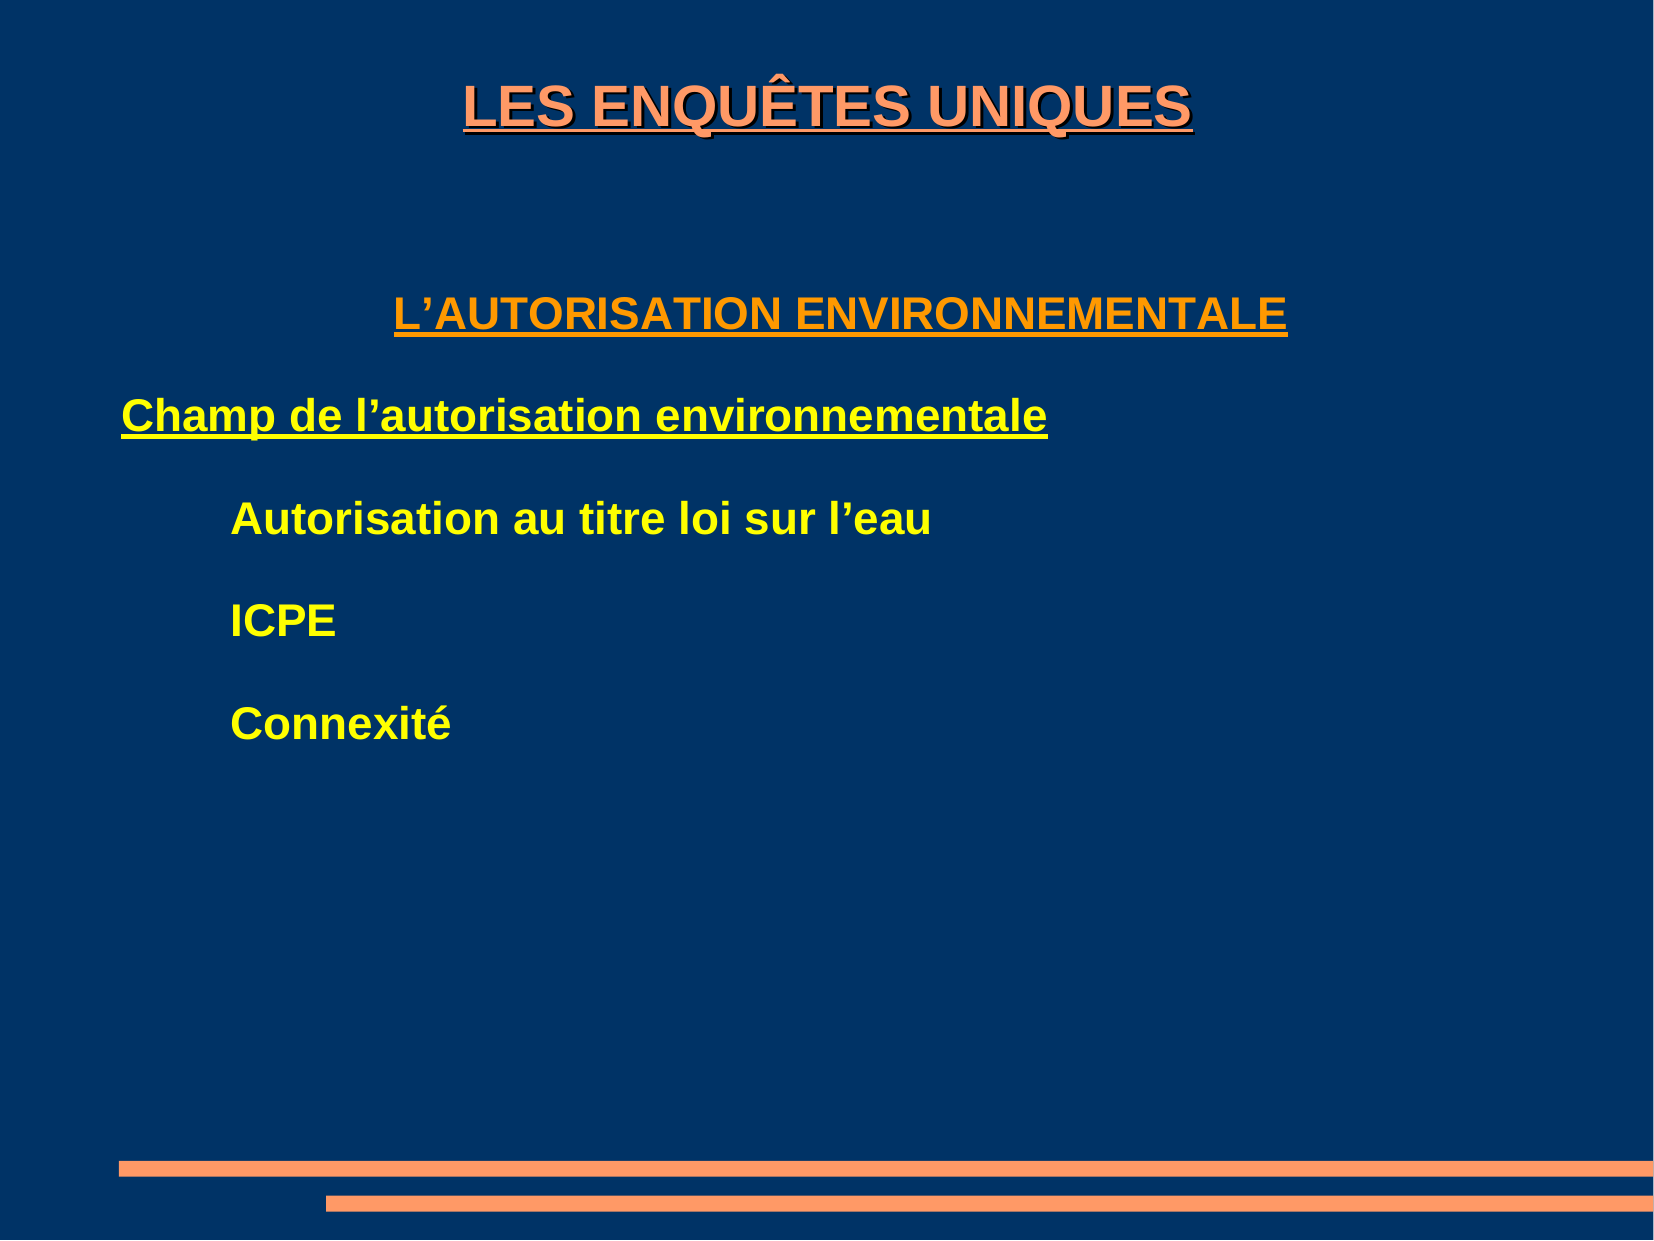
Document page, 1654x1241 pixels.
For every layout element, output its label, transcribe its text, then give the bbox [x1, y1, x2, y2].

title LES ENQUÊTES UNIQUES [121, 46, 1534, 166]
subtitle L’AUTORISATION ENVIRONNEMENTALE Champ de l’autorisation environnementale Autorisation au titre loi sur l’eau ICPE Connexité [121, 201, 1561, 1143]
